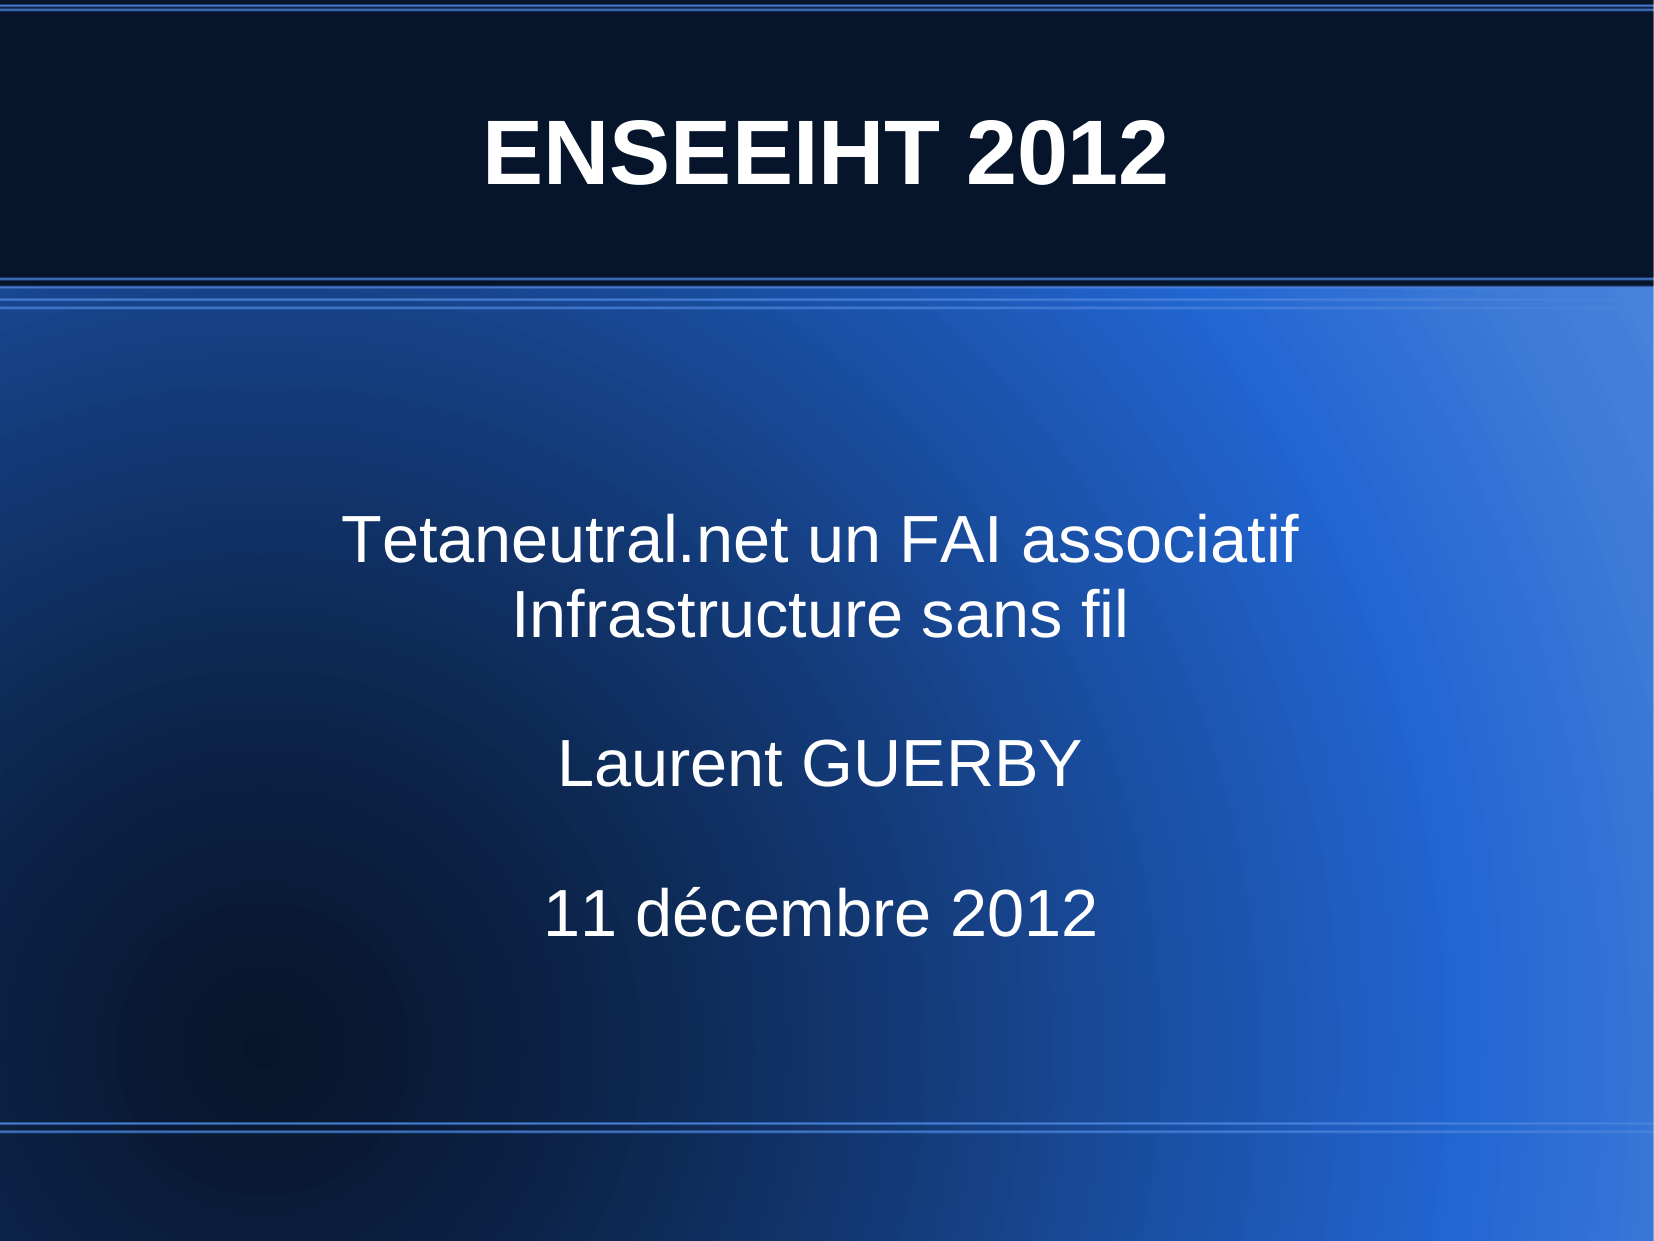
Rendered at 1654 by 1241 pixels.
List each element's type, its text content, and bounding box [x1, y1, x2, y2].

subtitle Tetaneutral.net un FAI associatif Infrastructure sans fil Laurent GUERBY 11 décembre 2012 [76, 354, 1565, 1173]
title ENSEEIHT 2012 [82, 49, 1571, 257]
picture [0, 0, 1654, 1241]
